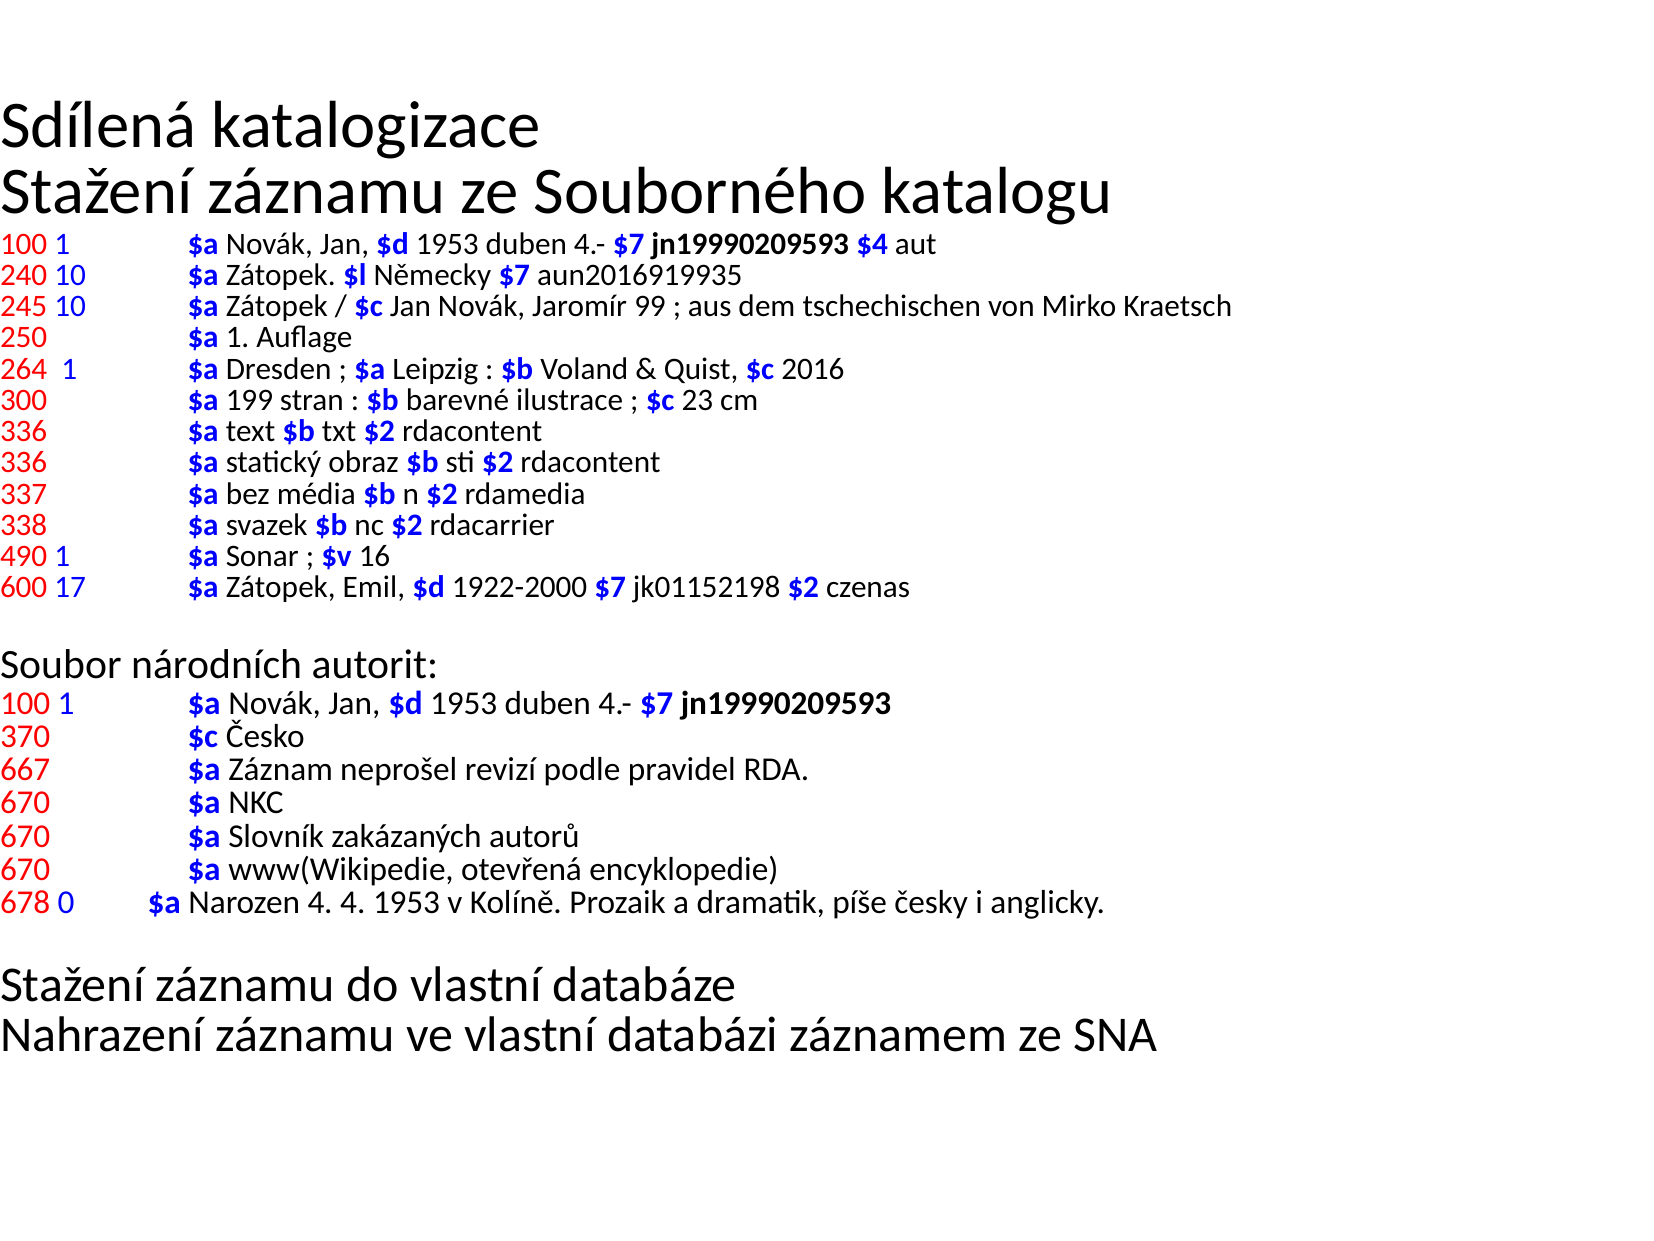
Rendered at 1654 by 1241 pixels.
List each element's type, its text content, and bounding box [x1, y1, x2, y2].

subtitle Sdílená katalogizace Stažení záznamu ze Souborného katalogu 100 1 $a Novák, Jan, $d 1953 duben 4.- $7 jn19990209593 $4 aut 240 10 $a Zátopek. $l Německy $7 aun2016919935 245 10 $a Zátopek / $c Jan Novák, Jaromír 99 ; aus dem tschechischen von Mirko Kraetsch 250 $a 1. Auflage 264 1 $a Dresden ; $a Leipzig : $b Voland & Quist, $c 2016 300 $a 199 stran : $b barevné ilustrace ; $c 23 cm 336 $a text $b txt $2 rdacontent 336 $a statický obraz $b sti $2 rdacontent 337 $a bez média $b n $2 rdamedia 338 $a svazek $b nc $2 rdacarrier 490 1 $a Sonar ; $v 16 600 17 $a Zátopek, Emil, $d 1922-2000 $7 jk01152198 $2 czenas Soubor národních autorit: 100 1 $a Novák, Jan, $d 1953 duben 4.- $7 jn19990209593 370 $c Česko 667 $a Záznam neprošel revizí podle pravidel RDA. 670 $a NKC 670 $a Slovník zakázaných autorů 670 $a www(Wikipedie, otevřená encyklopedie) 678 0 $a Narozen 4. 4. 1953 v Kolíně. Prozaik a dramatik, píše česky i anglicky. Stažení záznamu do vlastní databáze Nahrazení záznamu ve vlastní databázi záznamem ze SNA [0, 0, 1536, 1241]
